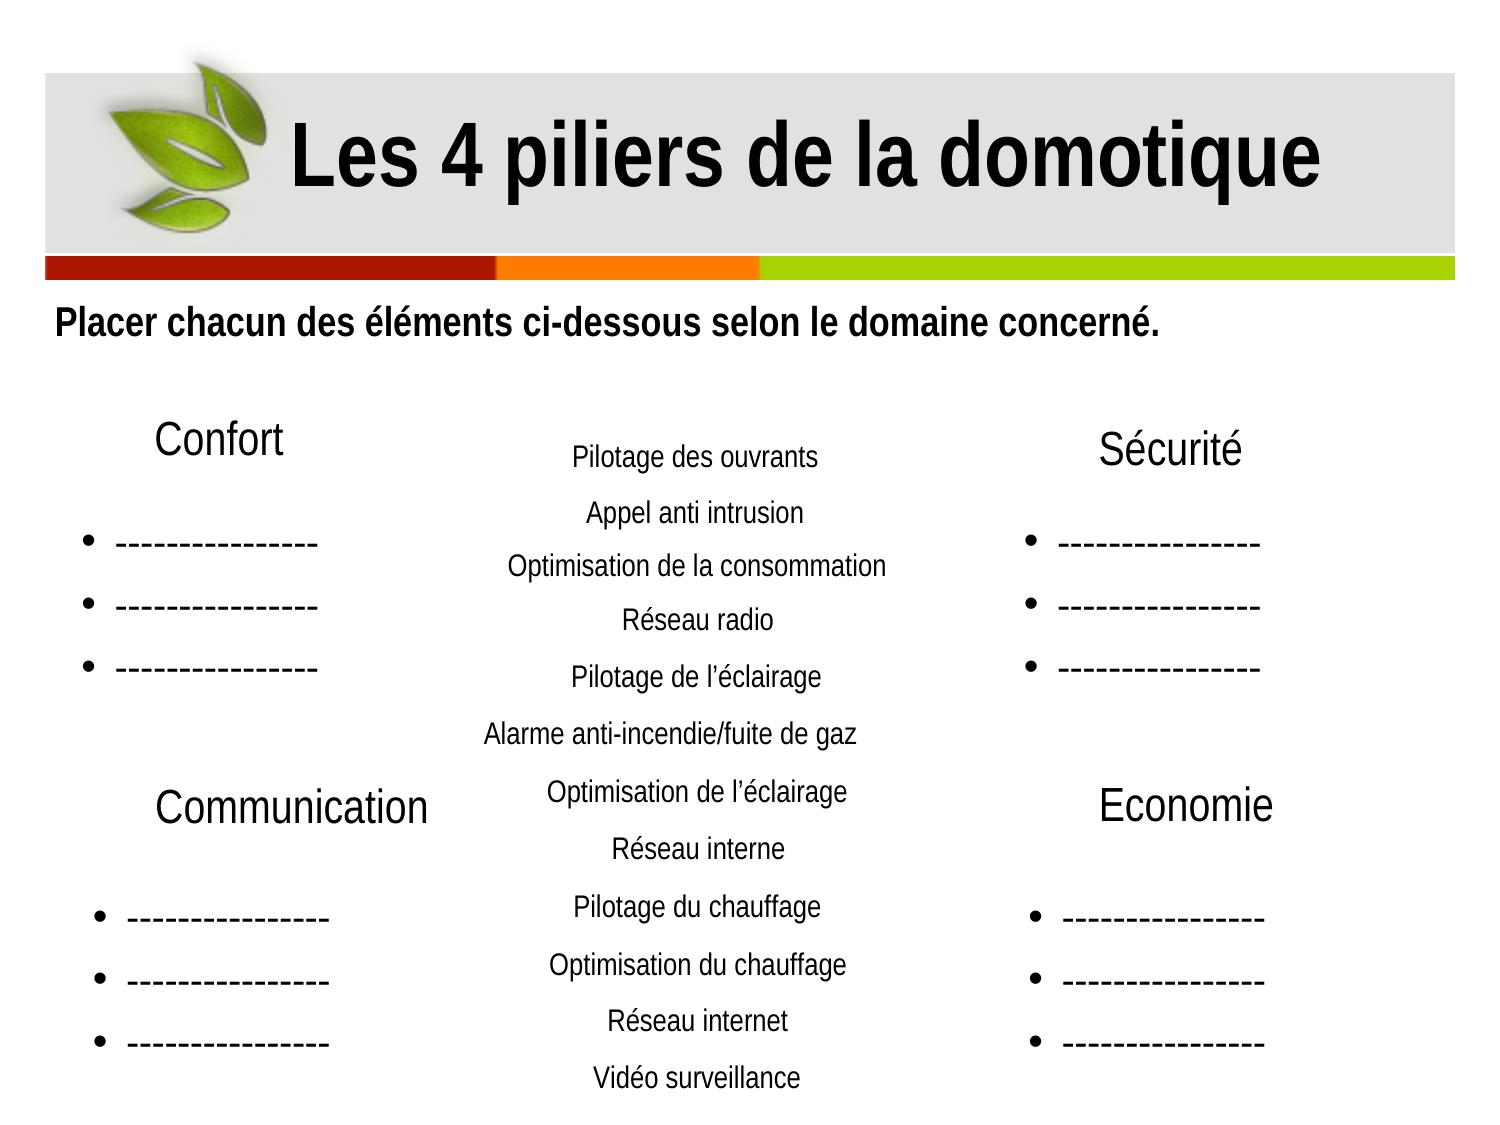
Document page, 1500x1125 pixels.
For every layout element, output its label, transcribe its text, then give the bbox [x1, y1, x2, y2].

text_box ---------------- ---------------- ---------------- [1013, 883, 1319, 1074]
text_box Optimisation de l’éclairage [532, 763, 863, 817]
text_box Les 4 piliers de la domotique [276, 108, 1443, 230]
text_box Placer chacun des éléments ci-dessous selon le domaine concerné. [40, 287, 1186, 353]
text_box Réseau internet [567, 992, 829, 1046]
text_box Pilotage du chauffage [558, 878, 837, 932]
text_box Vidéo surveillance [578, 1049, 816, 1103]
text_box Appel anti intrusion [571, 484, 820, 538]
text_box Communication [140, 768, 445, 842]
text_box Optimisation du chauffage [534, 936, 863, 990]
text_box Pilotage des ouvrants [557, 428, 834, 482]
text_box ---------------- ---------------- ---------------- [1009, 508, 1315, 699]
text_box Sécurité [1083, 409, 1259, 483]
text_box ---------------- ---------------- ---------------- [78, 883, 384, 1074]
text_box ---------------- ---------------- ---------------- [66, 508, 372, 699]
text_box Optimisation de la consommation [485, 537, 910, 591]
text_box Confort [139, 399, 299, 473]
text_box Réseau interne [596, 820, 801, 874]
text_box Réseau radio [606, 591, 790, 645]
picture [45, 35, 1455, 280]
text_box Alarme anti-incendie/fuite de gaz [469, 705, 873, 759]
text_box Economie [1084, 765, 1290, 839]
text_box Pilotage de l’éclairage [556, 648, 838, 702]
